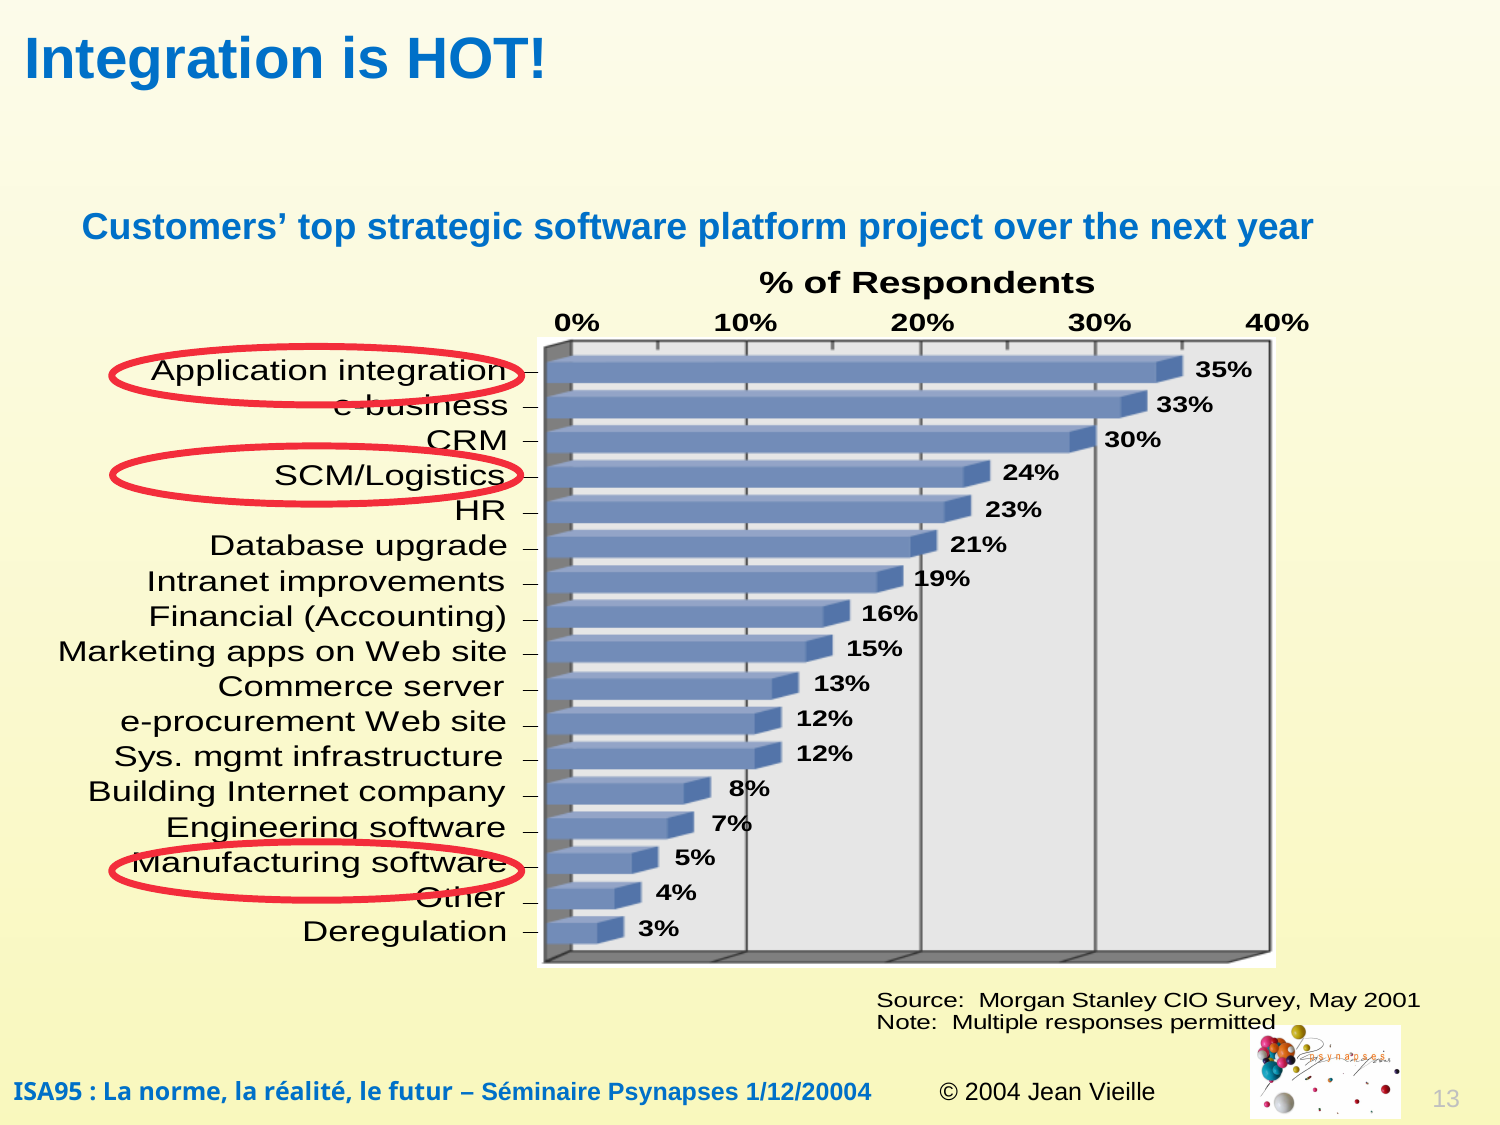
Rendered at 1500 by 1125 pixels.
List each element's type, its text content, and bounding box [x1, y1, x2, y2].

text_box Customers’ top strategic software platform project over the next year [68, 198, 1478, 254]
title Integration is HOT! [9, 12, 1476, 151]
chart [56, 264, 1500, 1060]
picture [1250, 1060, 1401, 1119]
